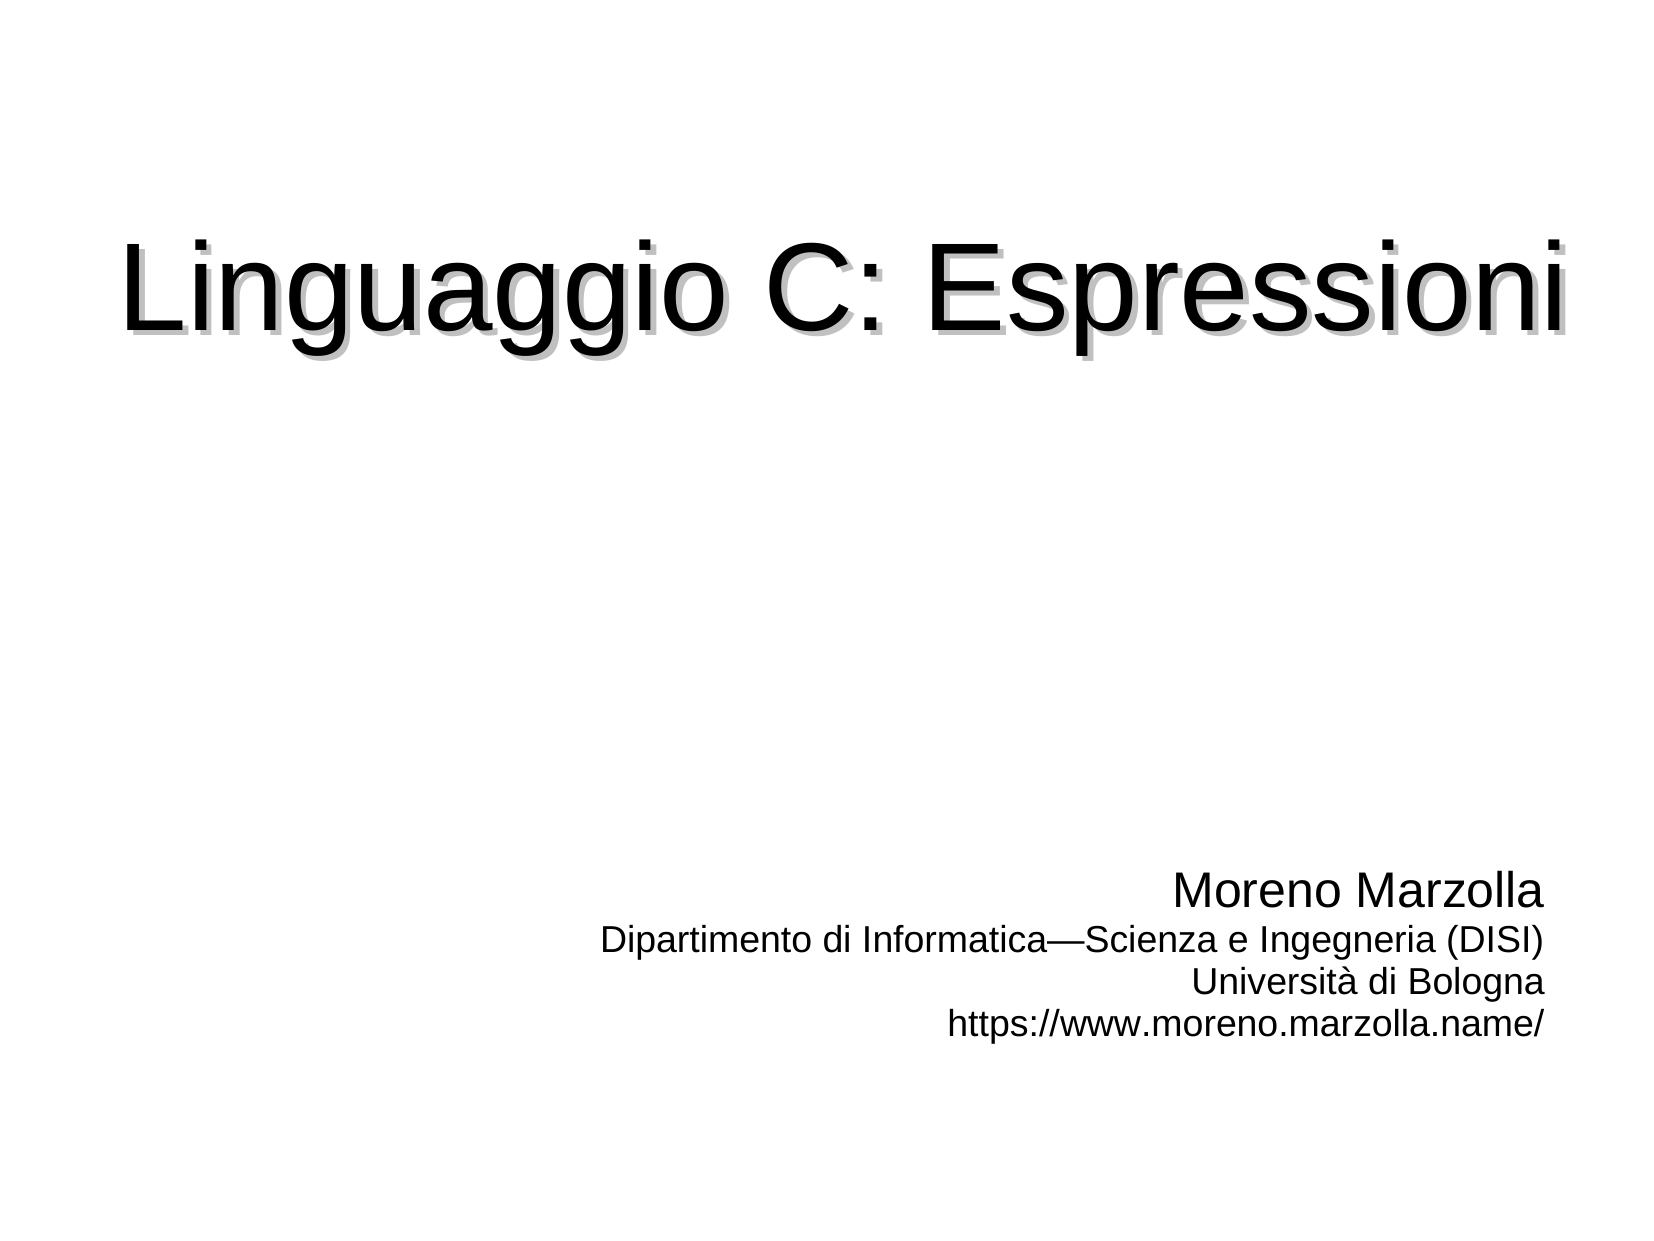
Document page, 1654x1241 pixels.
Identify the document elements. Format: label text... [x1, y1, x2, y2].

text_box Linguaggio C: Espressioni [75, 147, 1613, 426]
text_box Moreno Marzolla Dipartimento di Informatica—Scienza e Ingegneria (DISI) Università di Bologna https://www.moreno.marzolla.name/ [600, 862, 1547, 1045]
